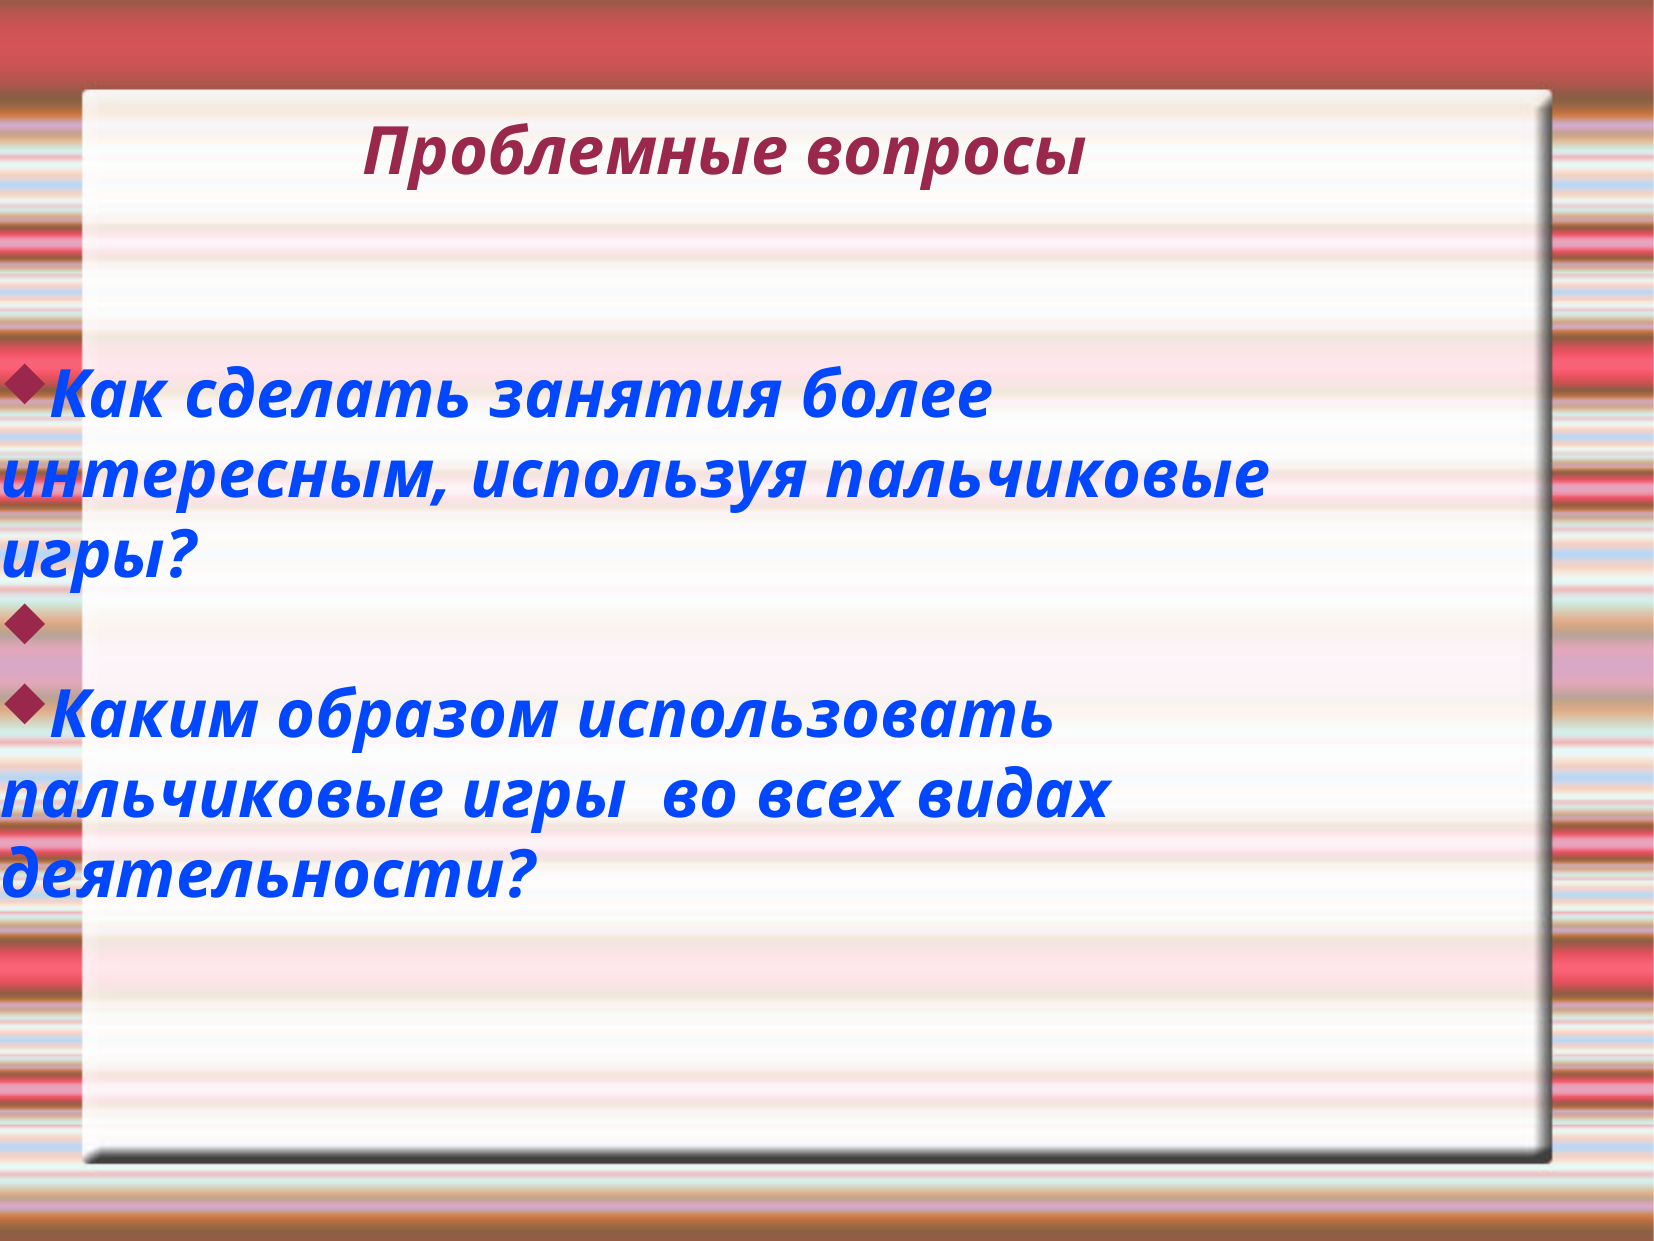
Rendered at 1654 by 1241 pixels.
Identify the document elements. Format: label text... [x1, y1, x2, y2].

title Проблемные вопросы [0, 70, 1452, 225]
list Как сделать занятия более интересным, используя пальчиковые игры? Каким образом использовать пальчиковые игры во всех видах деятельности? [0, 350, 1382, 1133]
